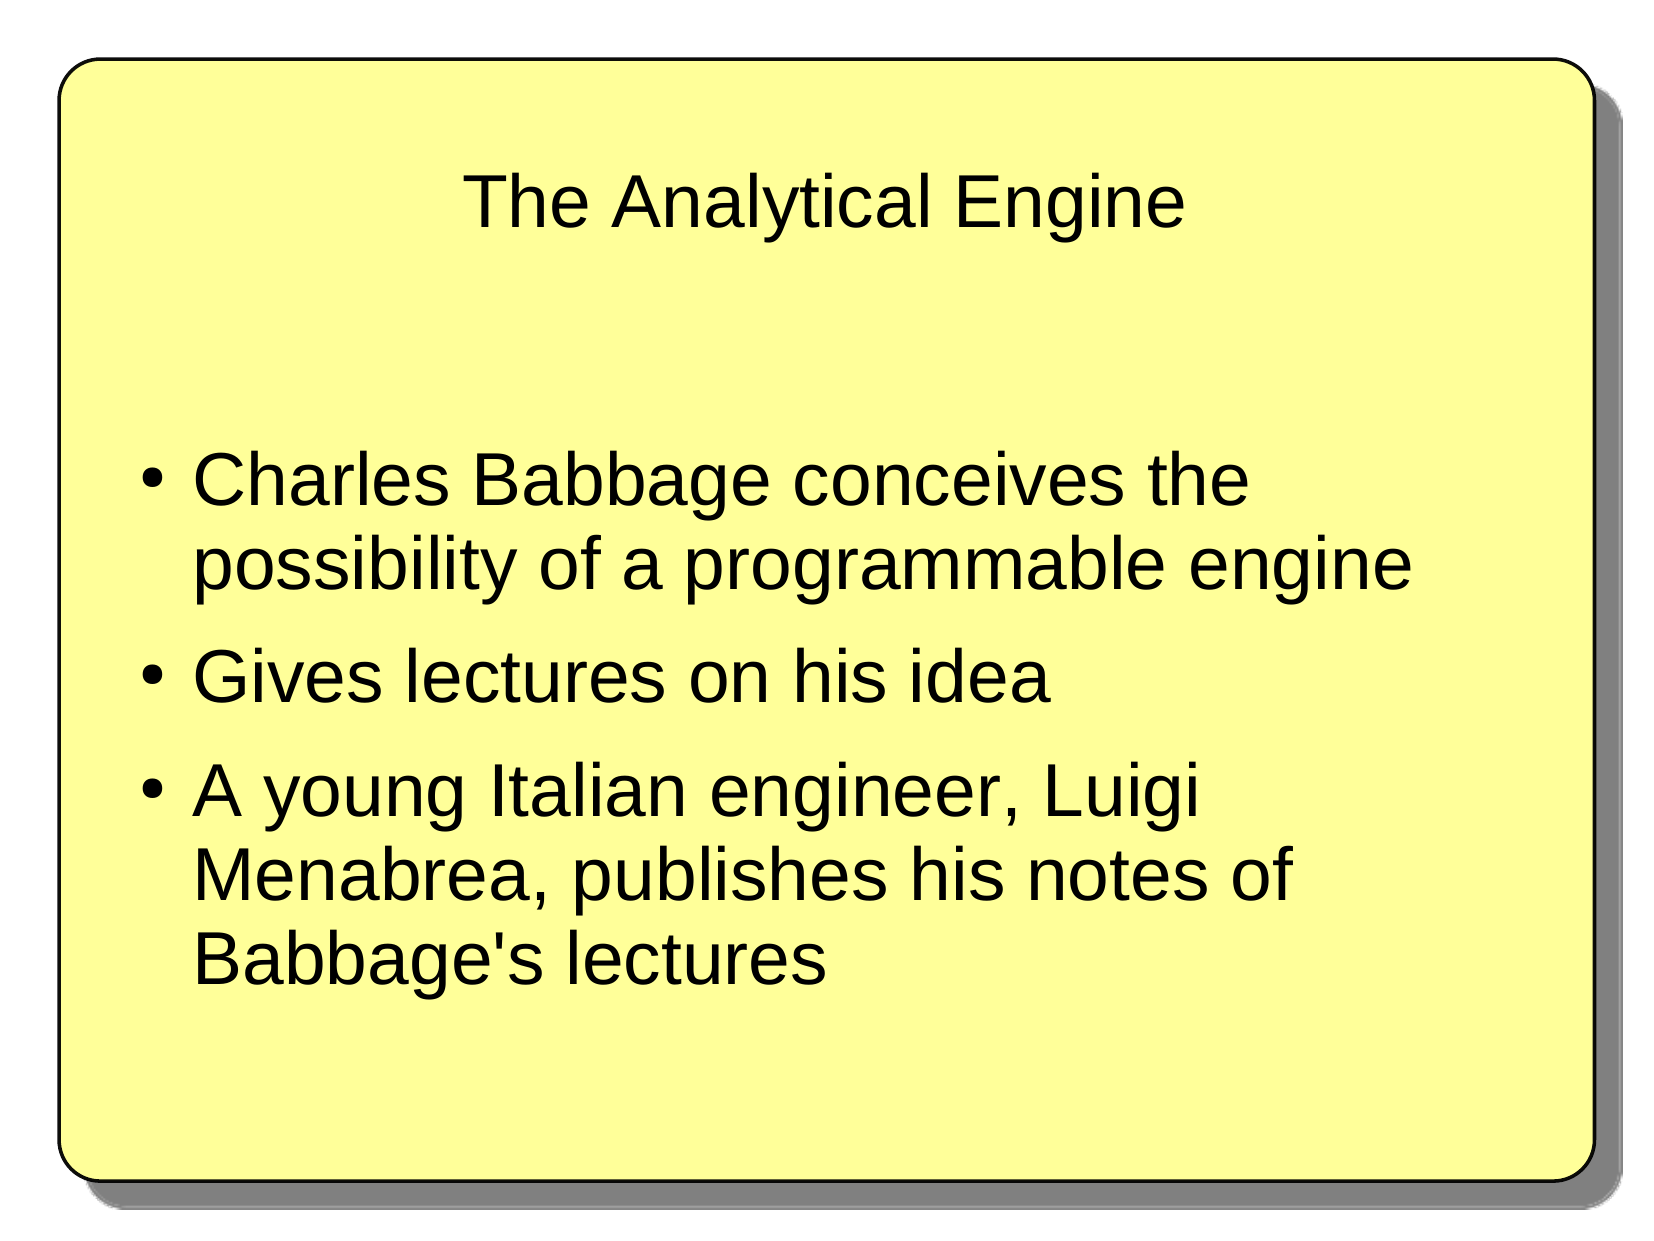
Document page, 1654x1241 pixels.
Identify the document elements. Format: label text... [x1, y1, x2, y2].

title The Analytical Engine [118, 105, 1532, 298]
list Charles Babbage conceives the possibility of a programmable engine Gives lectures on his idea A young Italian engineer, Luigi Menabrea, publishes his notes of Babbage's lectures [121, 344, 1534, 1112]
